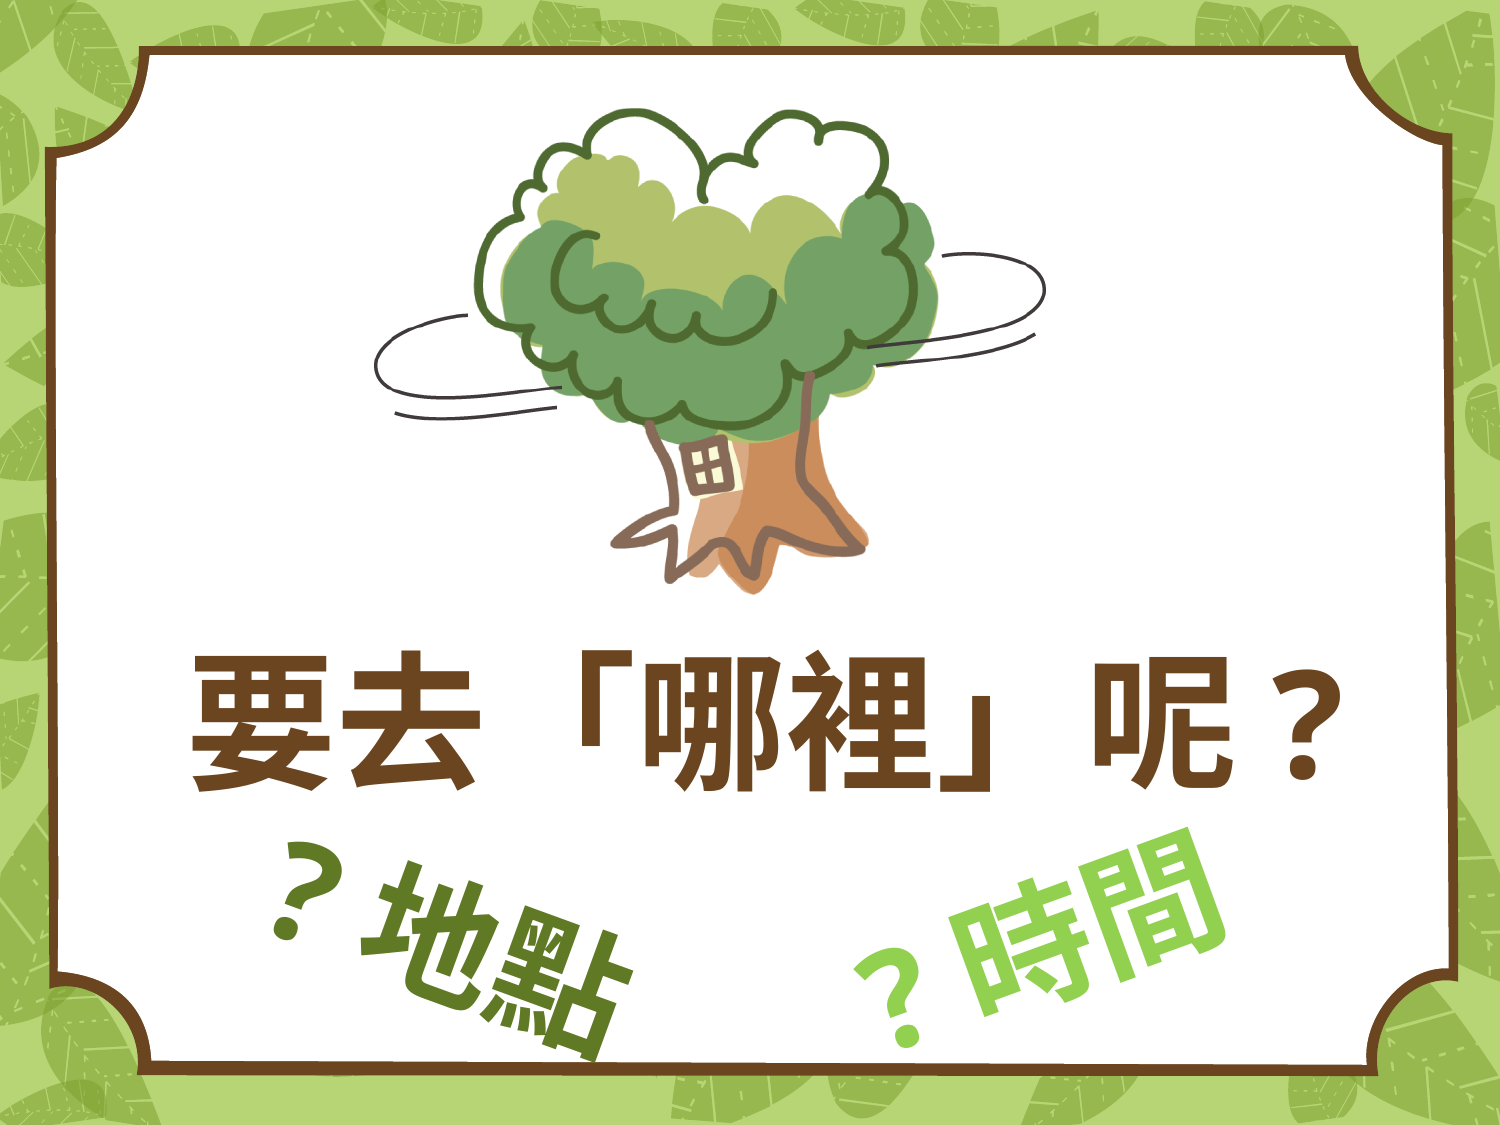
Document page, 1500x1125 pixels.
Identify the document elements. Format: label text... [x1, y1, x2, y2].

text_box ?時間 [820, 786, 1262, 1094]
text_box 要去「哪裡」呢? [171, 621, 1359, 817]
text_box ?地點 [230, 786, 672, 1095]
picture [360, 90, 1058, 610]
